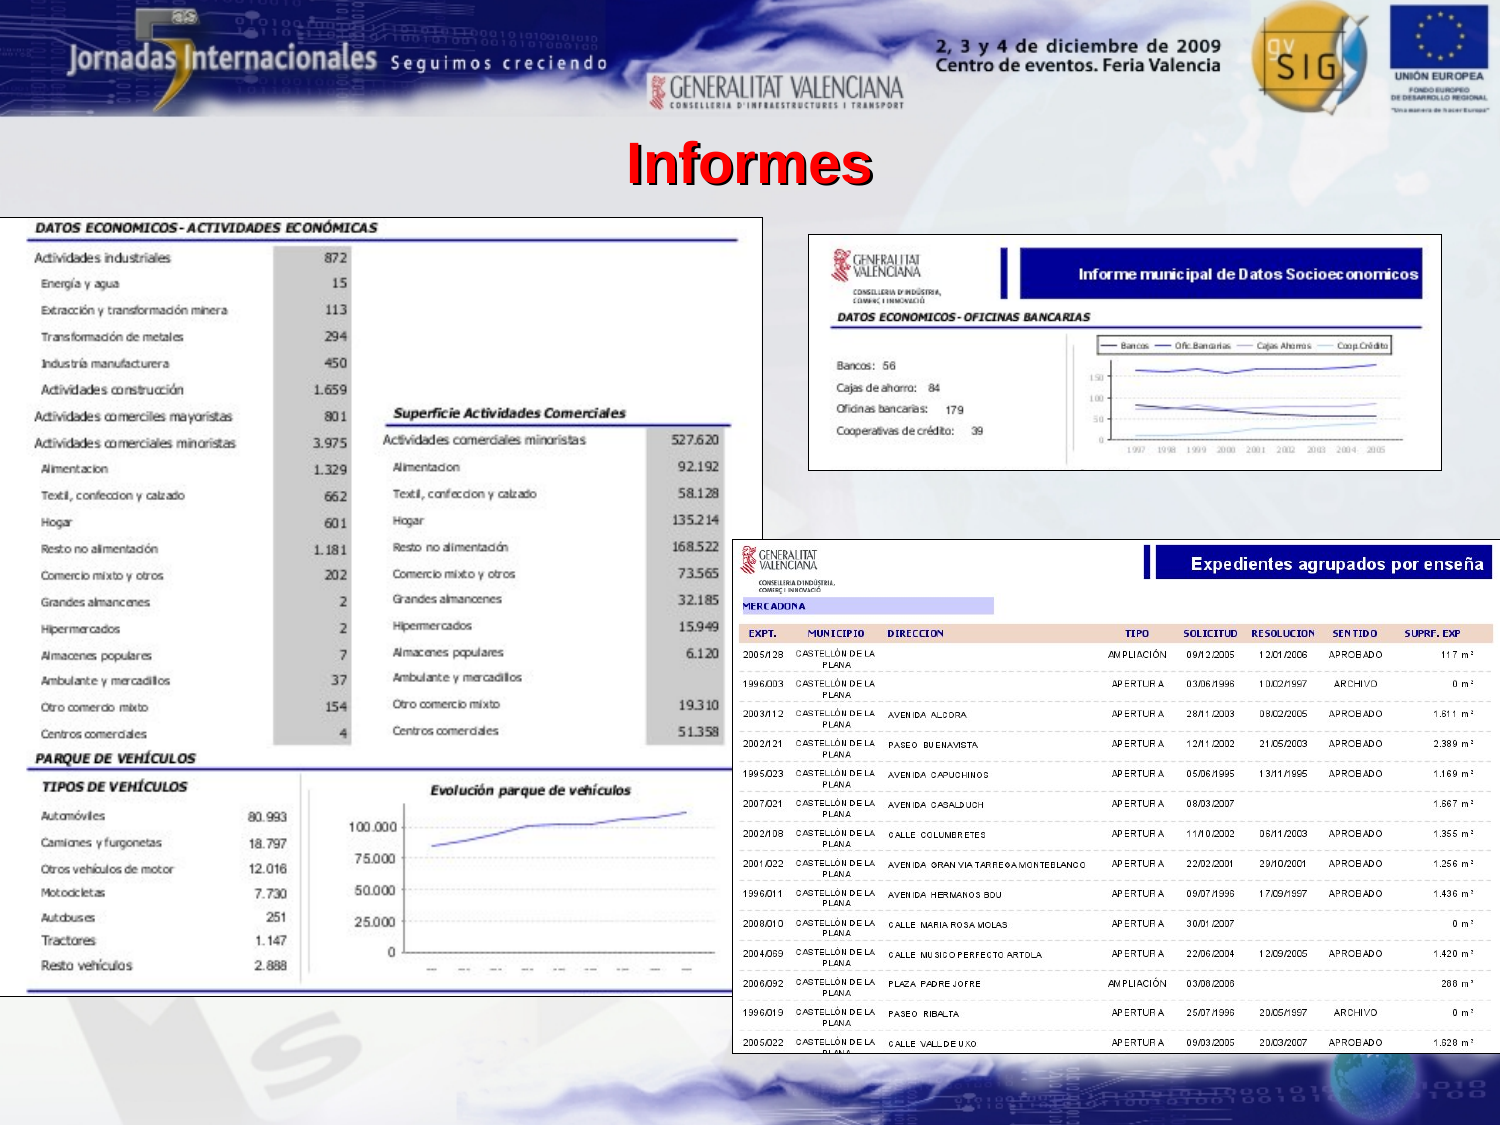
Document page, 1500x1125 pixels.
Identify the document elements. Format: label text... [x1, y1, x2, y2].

picture [0, 0, 1500, 117]
text_box Informes [0, 117, 1500, 203]
picture [0, 203, 1500, 1125]
